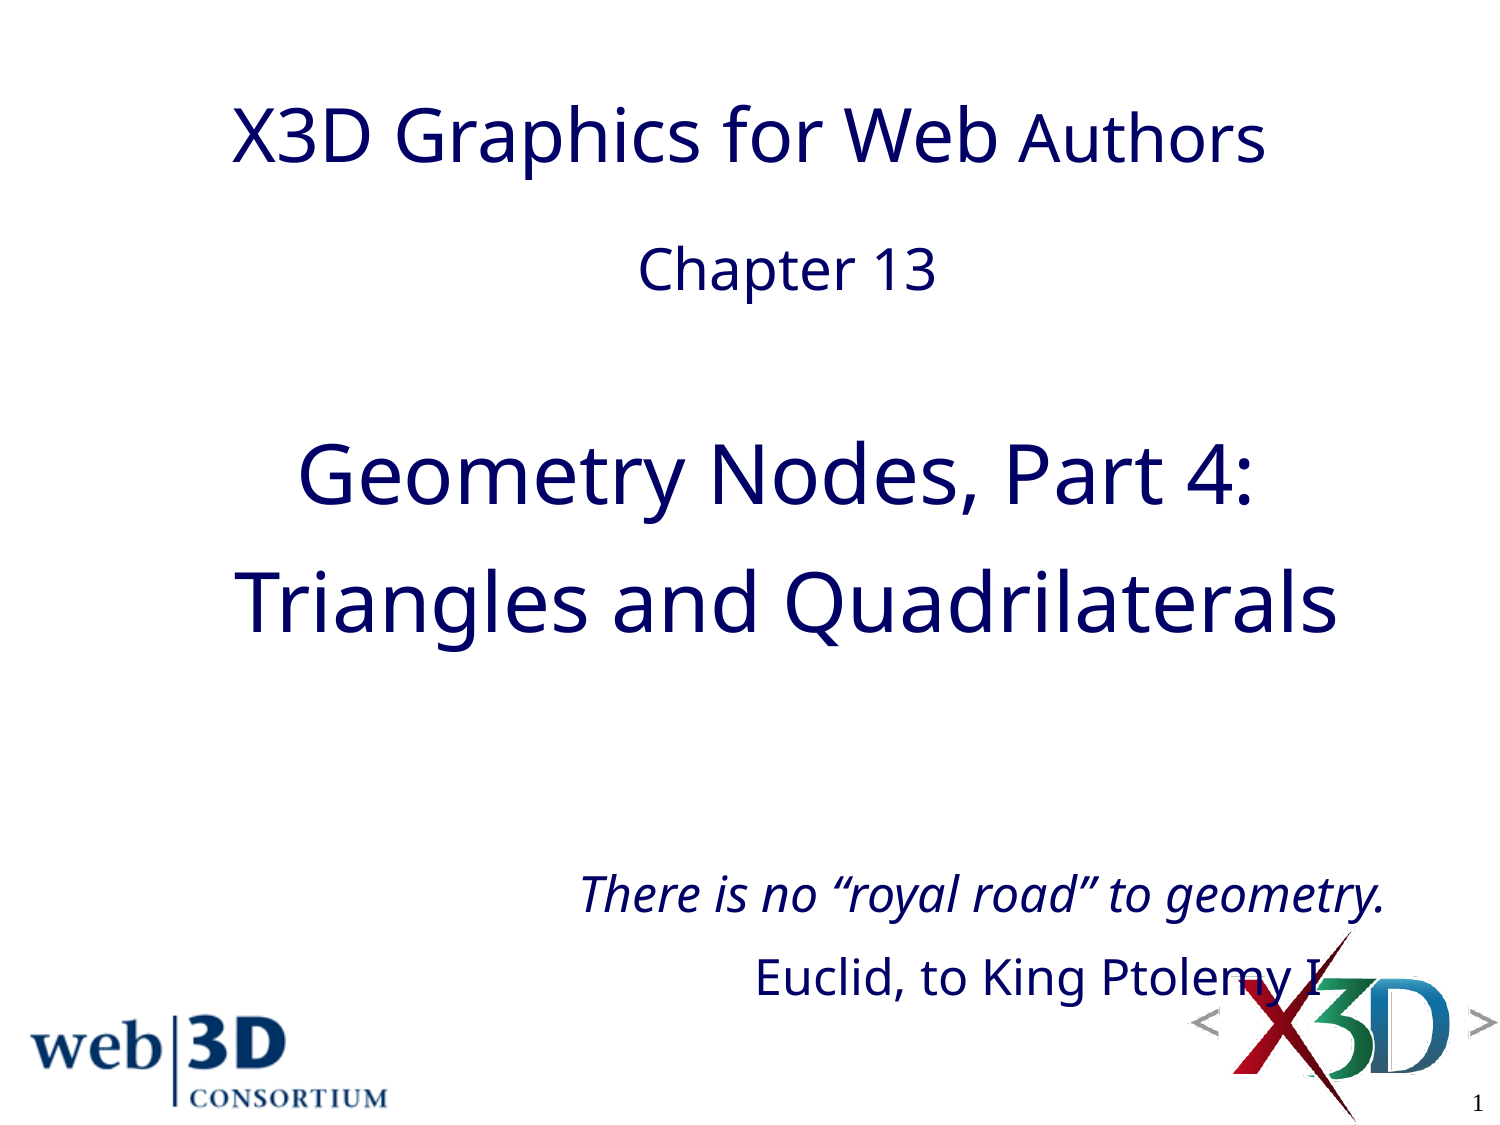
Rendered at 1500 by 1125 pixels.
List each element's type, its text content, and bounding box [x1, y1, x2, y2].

picture [1187, 926, 1500, 1125]
picture [12, 998, 413, 1118]
title X3D Graphics for Web Authors [112, 29, 1388, 233]
subtitle Chapter 13 Geometry Nodes, Part 4: Triangles and Quadrilaterals There is no “royal road” to geometry. Euclid, to King Ptolemy I [112, 237, 1388, 1001]
